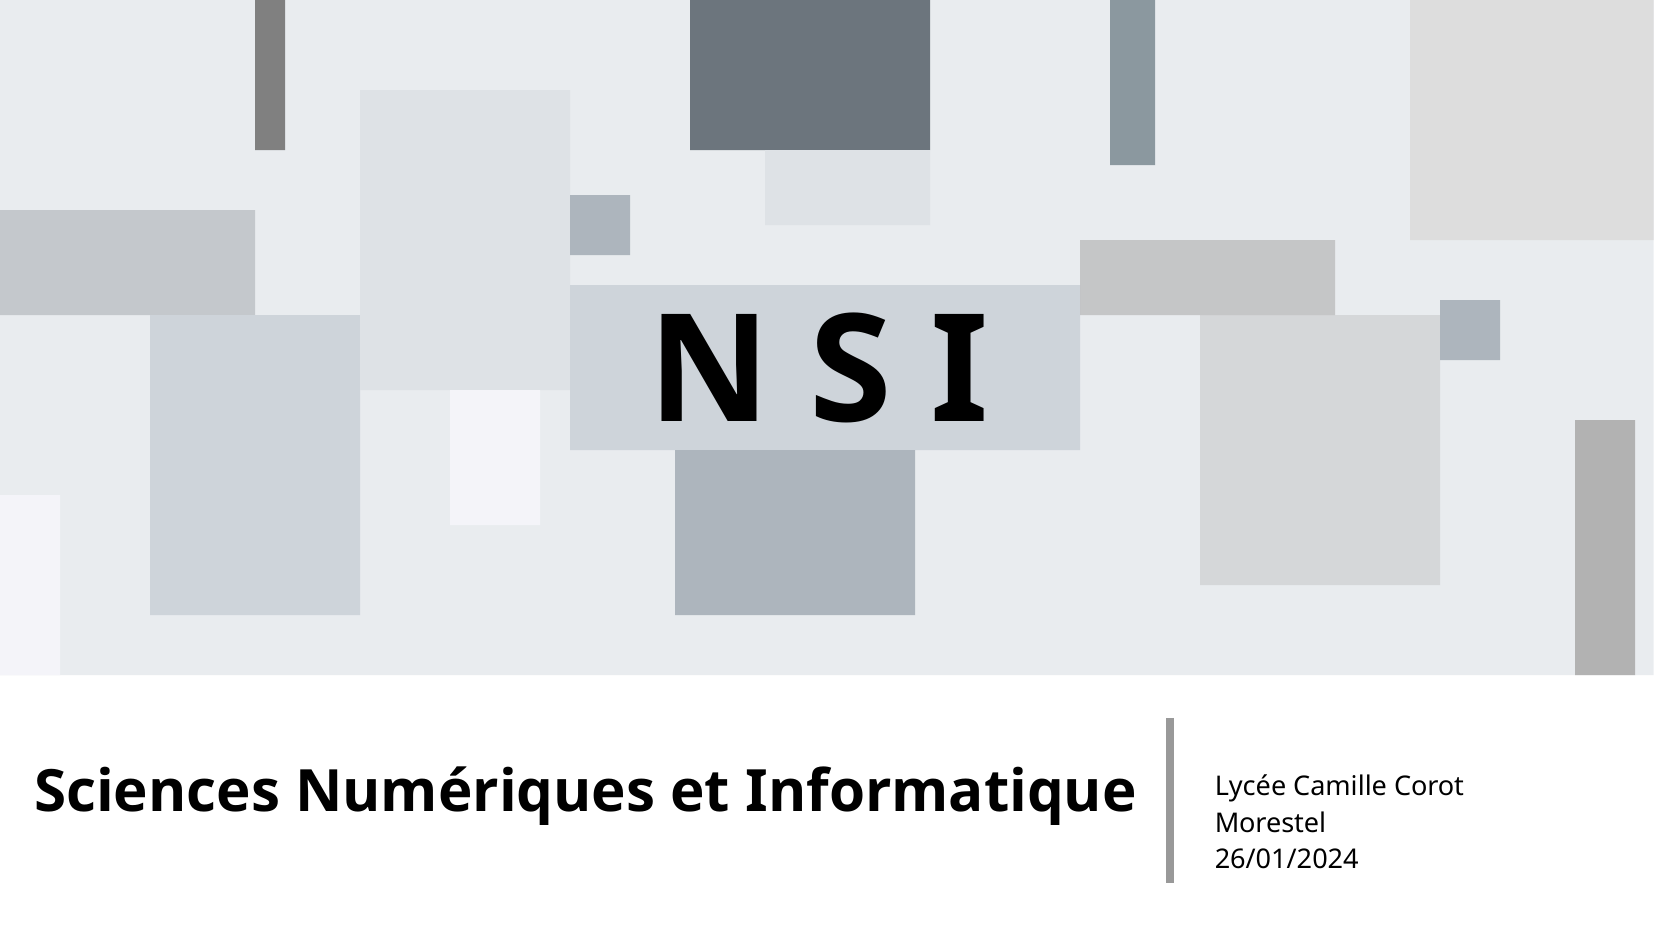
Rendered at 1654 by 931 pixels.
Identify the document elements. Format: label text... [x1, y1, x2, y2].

text_box Sciences Numériques et Informatique [0, 742, 1152, 916]
text_box N S I [0, 253, 1004, 473]
text_box Lycée Camille Corot Morestel 26/01/2024 [1200, 759, 1591, 885]
